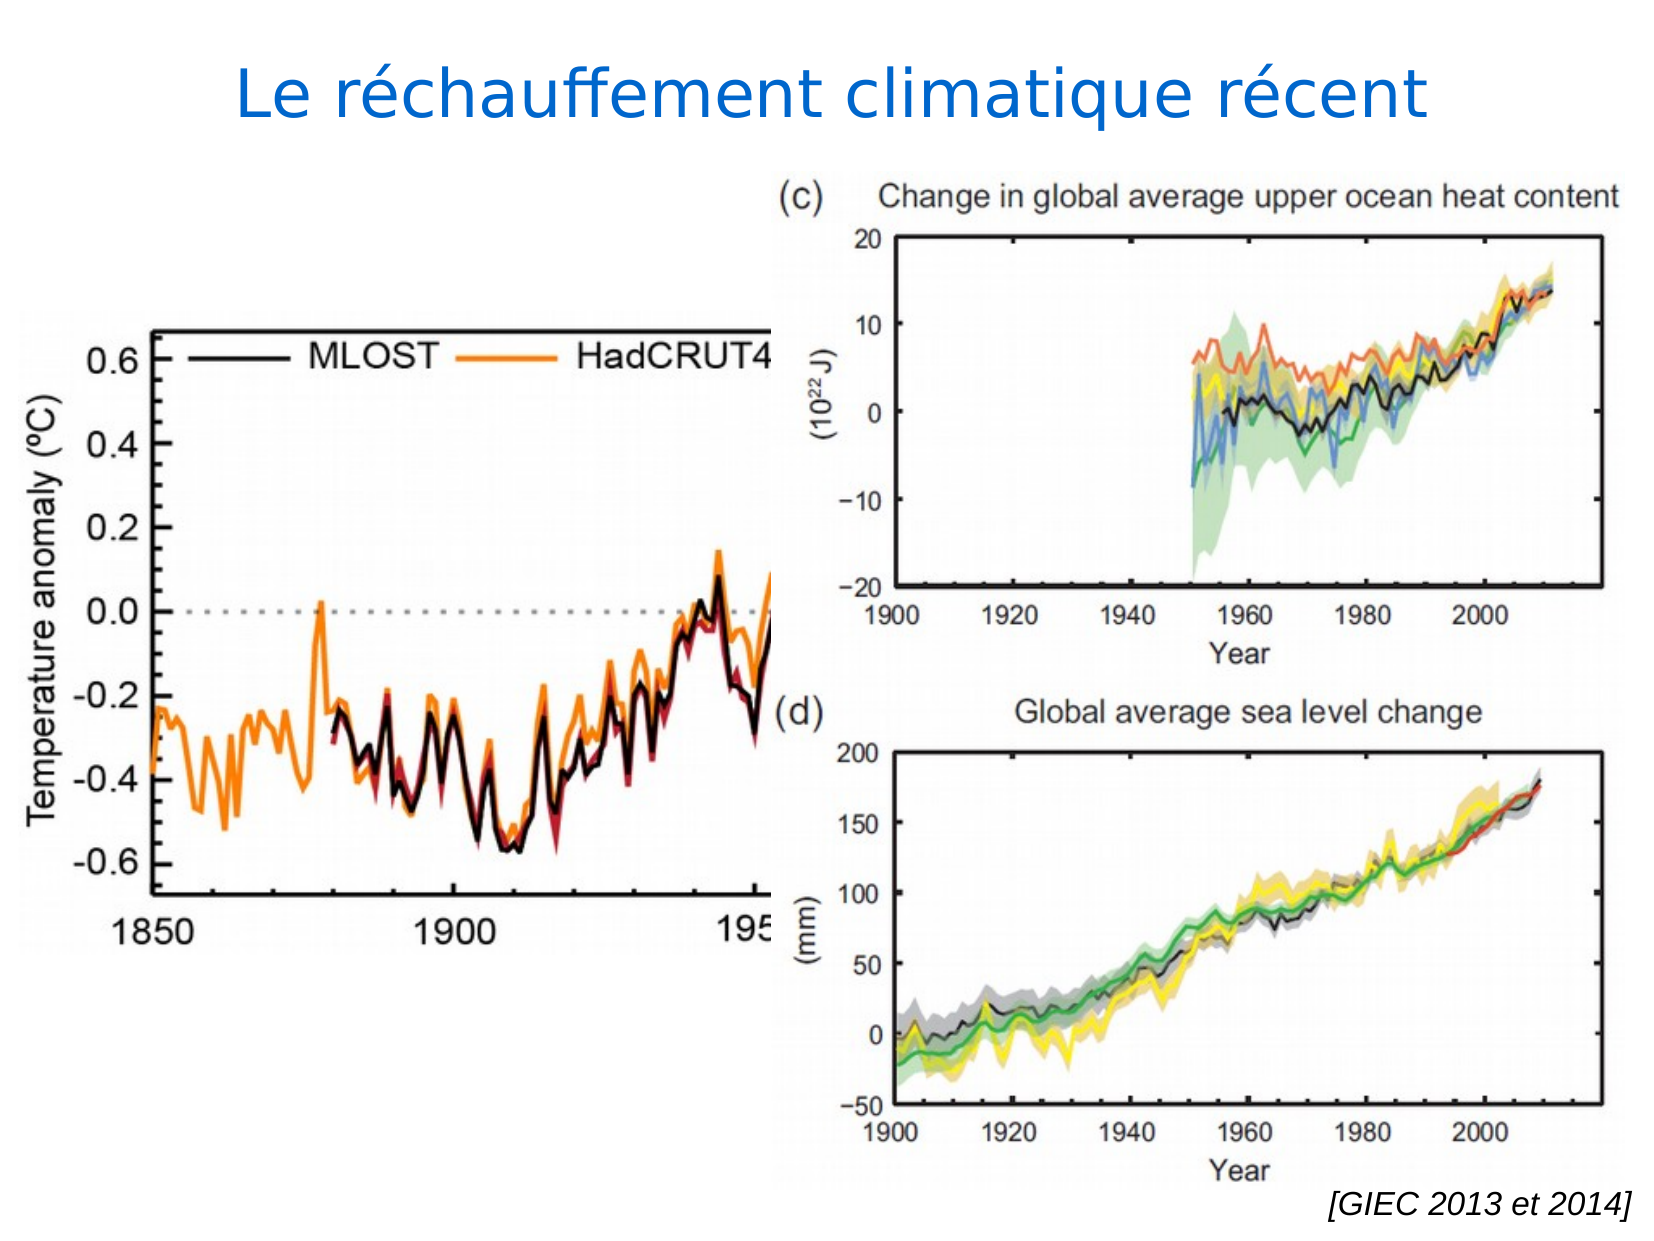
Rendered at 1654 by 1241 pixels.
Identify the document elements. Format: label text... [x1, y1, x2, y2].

picture [18, 171, 1625, 1190]
text_box [GIEC 2013 et 2014] [1202, 1178, 1647, 1236]
title Le réchauffement climatique récent [88, 32, 1577, 163]
